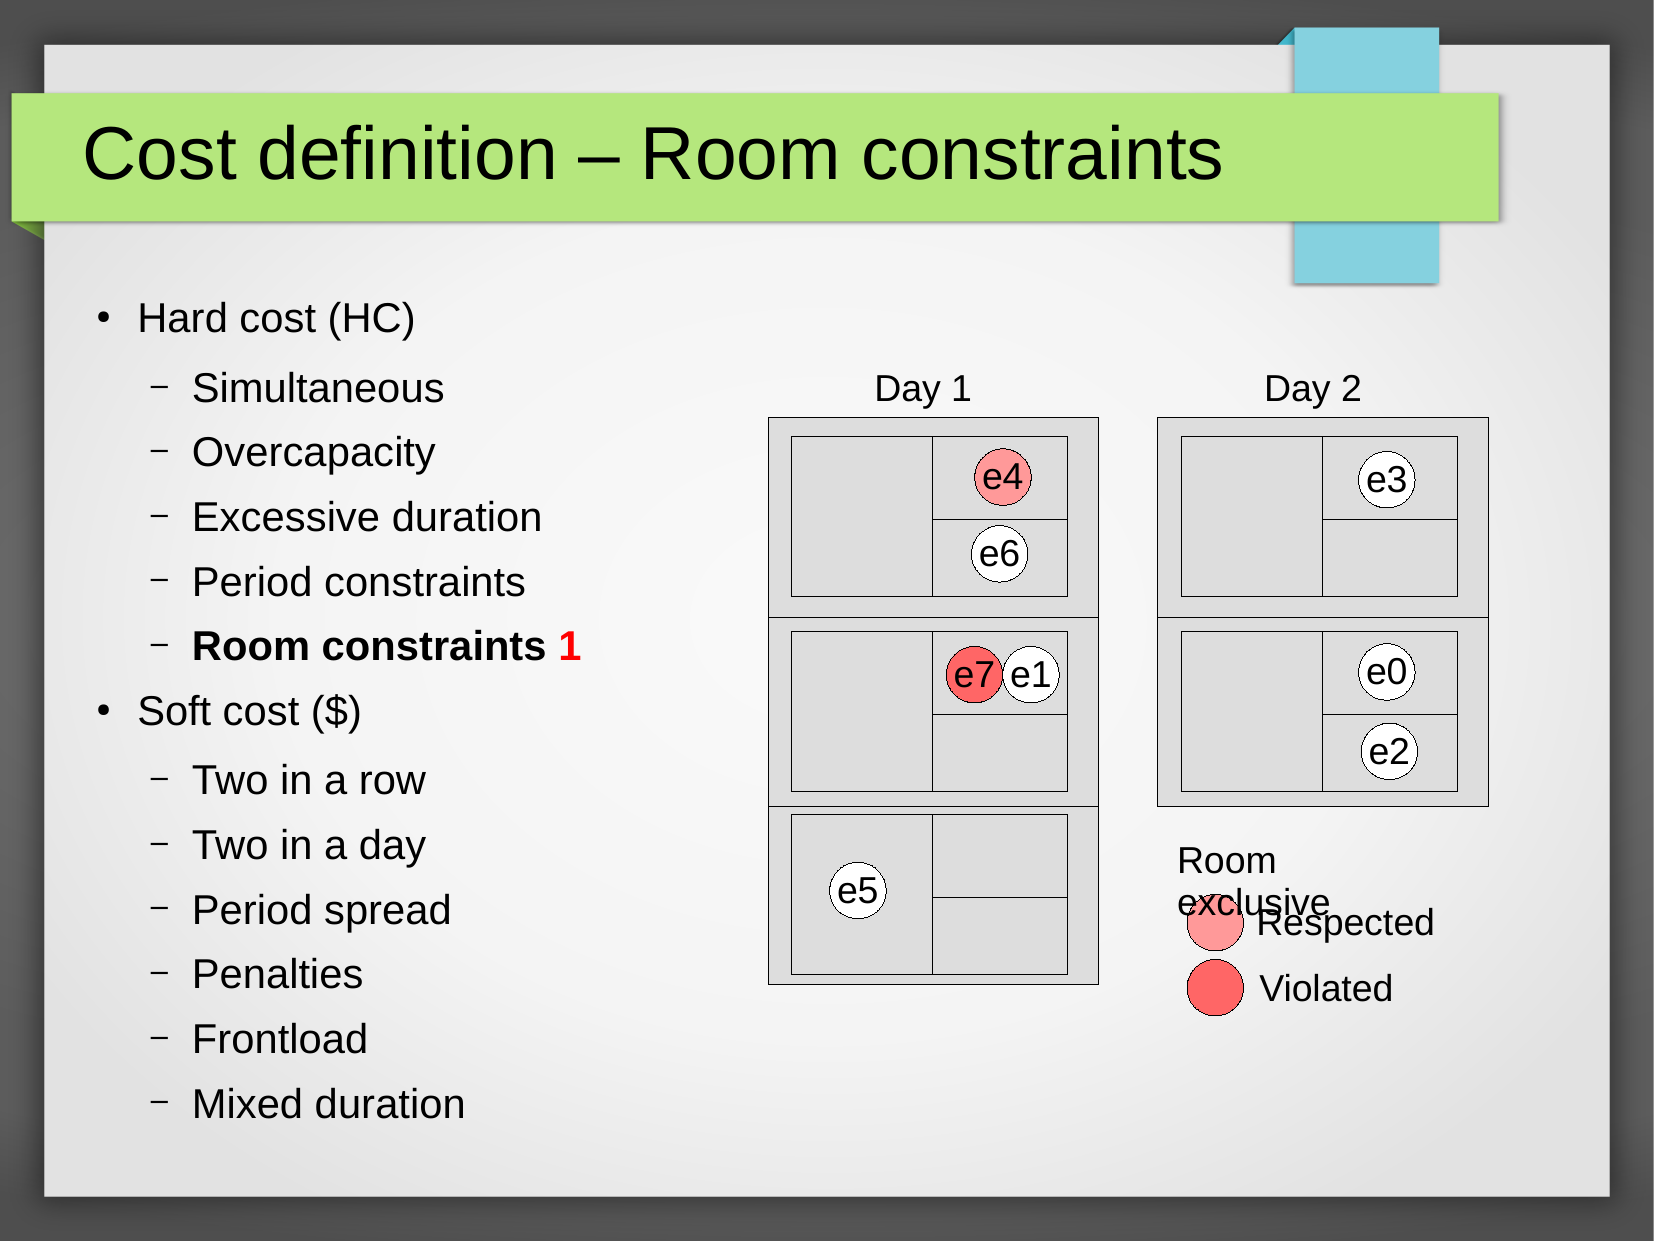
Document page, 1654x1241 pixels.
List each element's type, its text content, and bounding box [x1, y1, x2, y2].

text_box e3 [1358, 451, 1416, 508]
text_box [1418, 838, 1654, 998]
text_box e1 [1002, 646, 1060, 703]
text_box e6 [971, 525, 1028, 583]
text_box [768, 417, 1099, 617]
text_box e4 [974, 448, 1032, 506]
text_box [768, 618, 1099, 806]
text_box e5 [829, 862, 887, 919]
text_box [1157, 417, 1489, 617]
text_box Respected [1232, 884, 1459, 960]
text_box Violated [1235, 950, 1418, 1026]
text_box Day 2 [1249, 360, 1377, 418]
text_box e7 [946, 646, 1003, 703]
text_box [1187, 959, 1235, 1016]
title Cost definition – Room constraints [82, 94, 1300, 213]
list Hard cost (HC) Simultaneous Overcapacity Excessive duration Period constraints Room constraints 1 Soft cost ($) Two in a row Two in a day Period spread Penalties Frontload Mixed duration [82, 295, 1571, 1134]
text_box [1187, 898, 1232, 951]
text_box e0 [1358, 643, 1416, 701]
text_box [1157, 618, 1489, 807]
text_box [768, 807, 1099, 985]
picture [0, 0, 1654, 1241]
text_box e2 [1361, 723, 1418, 780]
text_box Room exclusive [1153, 823, 1465, 898]
text_box Day 1 [859, 360, 987, 418]
text_box [1221, 898, 1232, 913]
